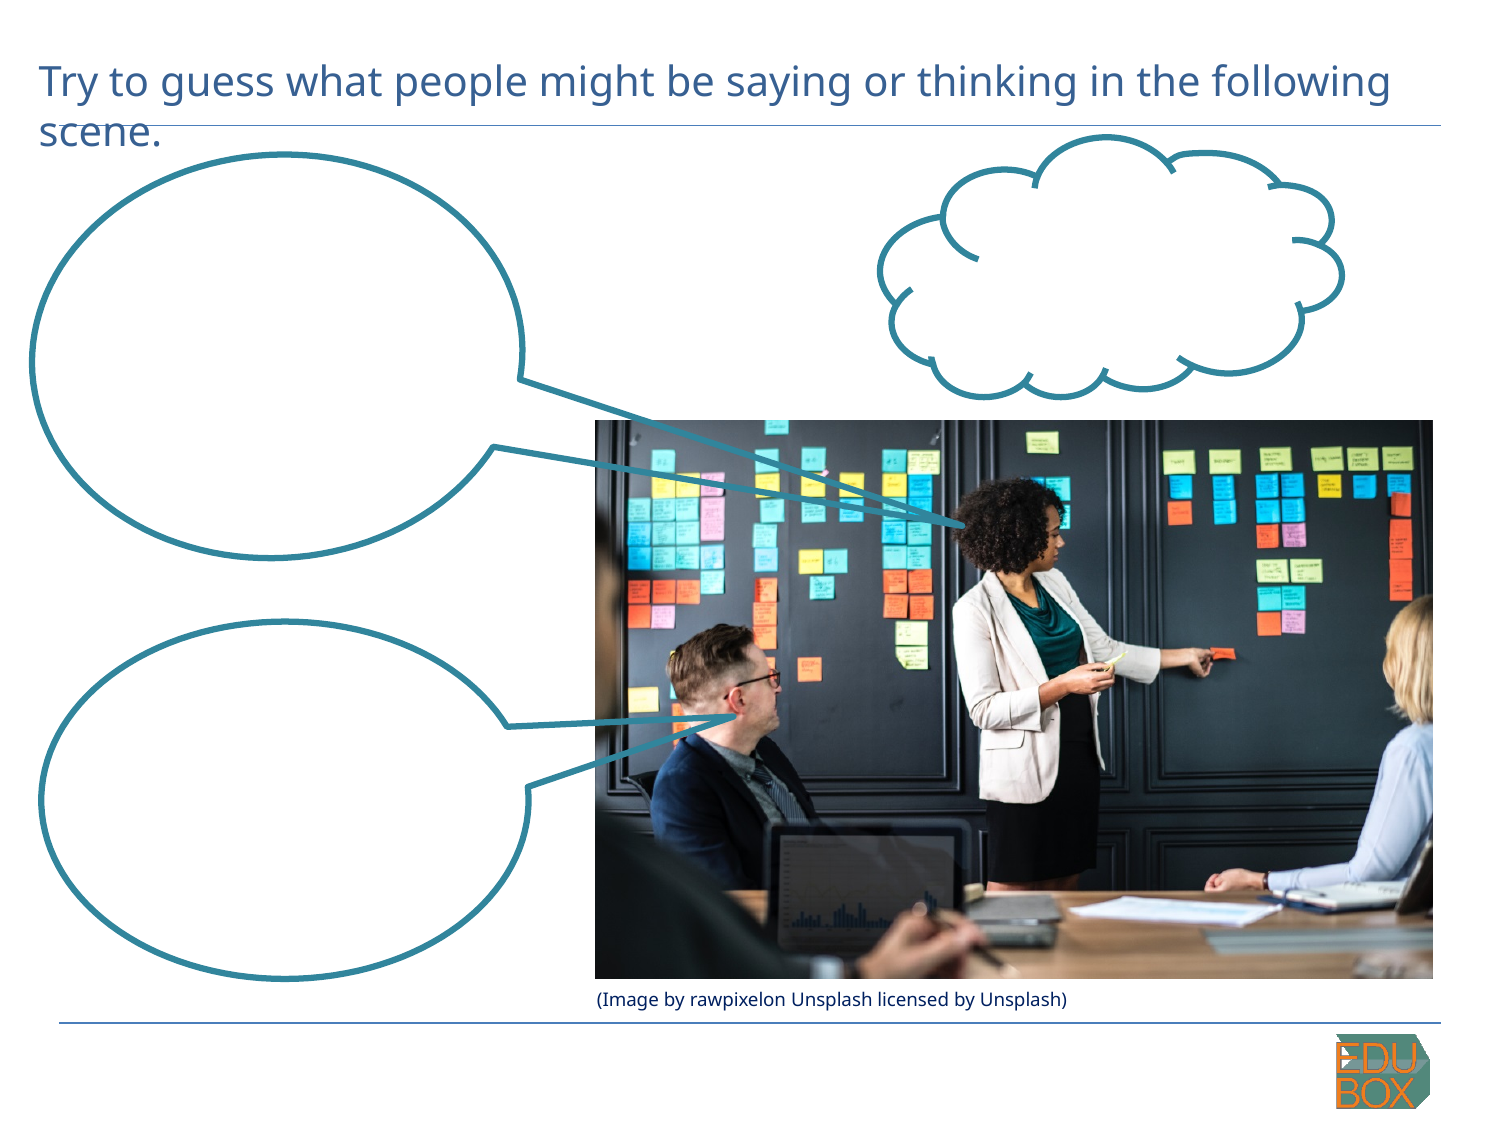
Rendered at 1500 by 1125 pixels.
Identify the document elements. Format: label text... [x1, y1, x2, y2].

picture [1328, 1028, 1437, 1114]
text_box Try to guess what people might be saying or thinking in the following scene. [24, 47, 1476, 162]
picture [595, 420, 906, 512]
picture [595, 420, 1433, 980]
picture [595, 721, 707, 760]
text_box (Image by rawpixelon Unsplash licensed by Unsplash) [581, 979, 1253, 1021]
